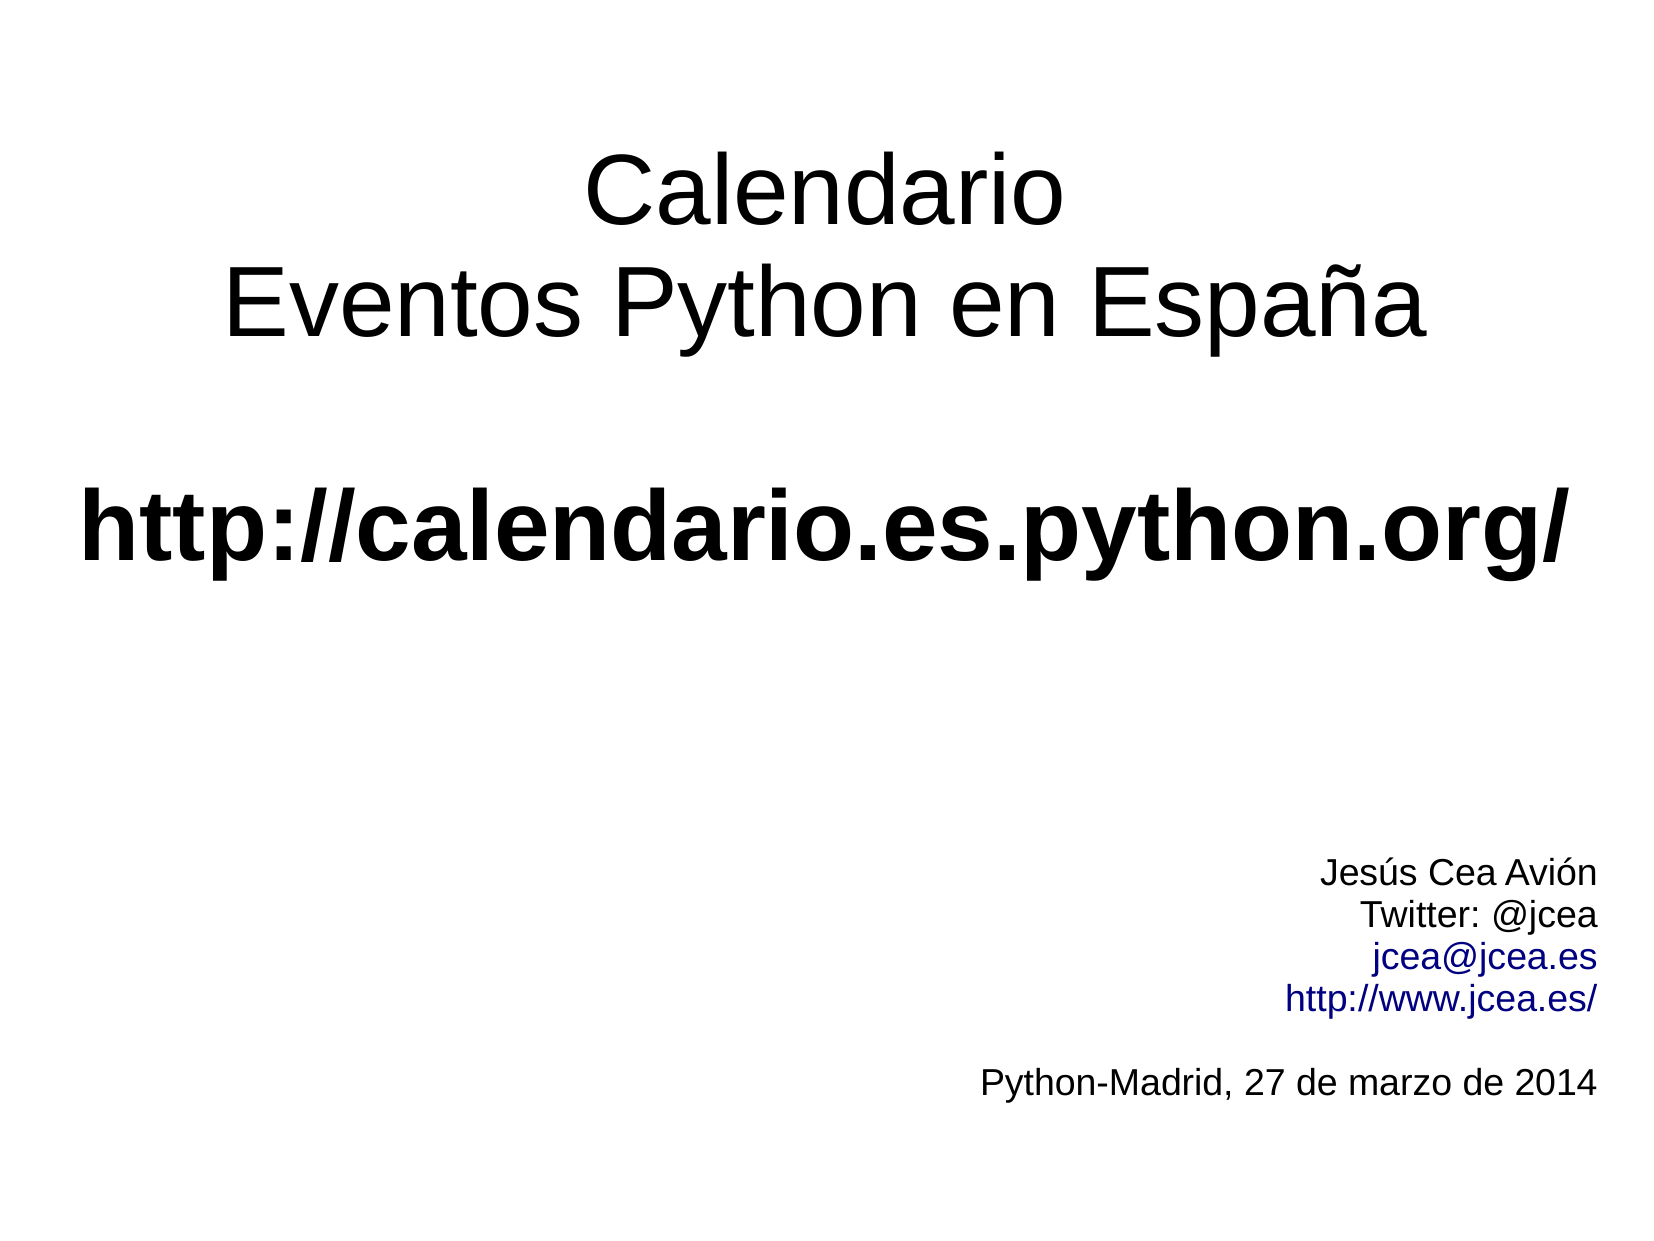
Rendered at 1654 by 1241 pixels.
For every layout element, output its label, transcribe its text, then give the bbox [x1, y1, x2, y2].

text_box Calendario Eventos Python en España http://calendario.es.python.org/ Jesús Cea Avión Twitter: @jcea jcea@jcea.es http://www.jcea.es/ Python-Madrid, 27 de marzo de 2014 [37, 37, 1613, 1201]
